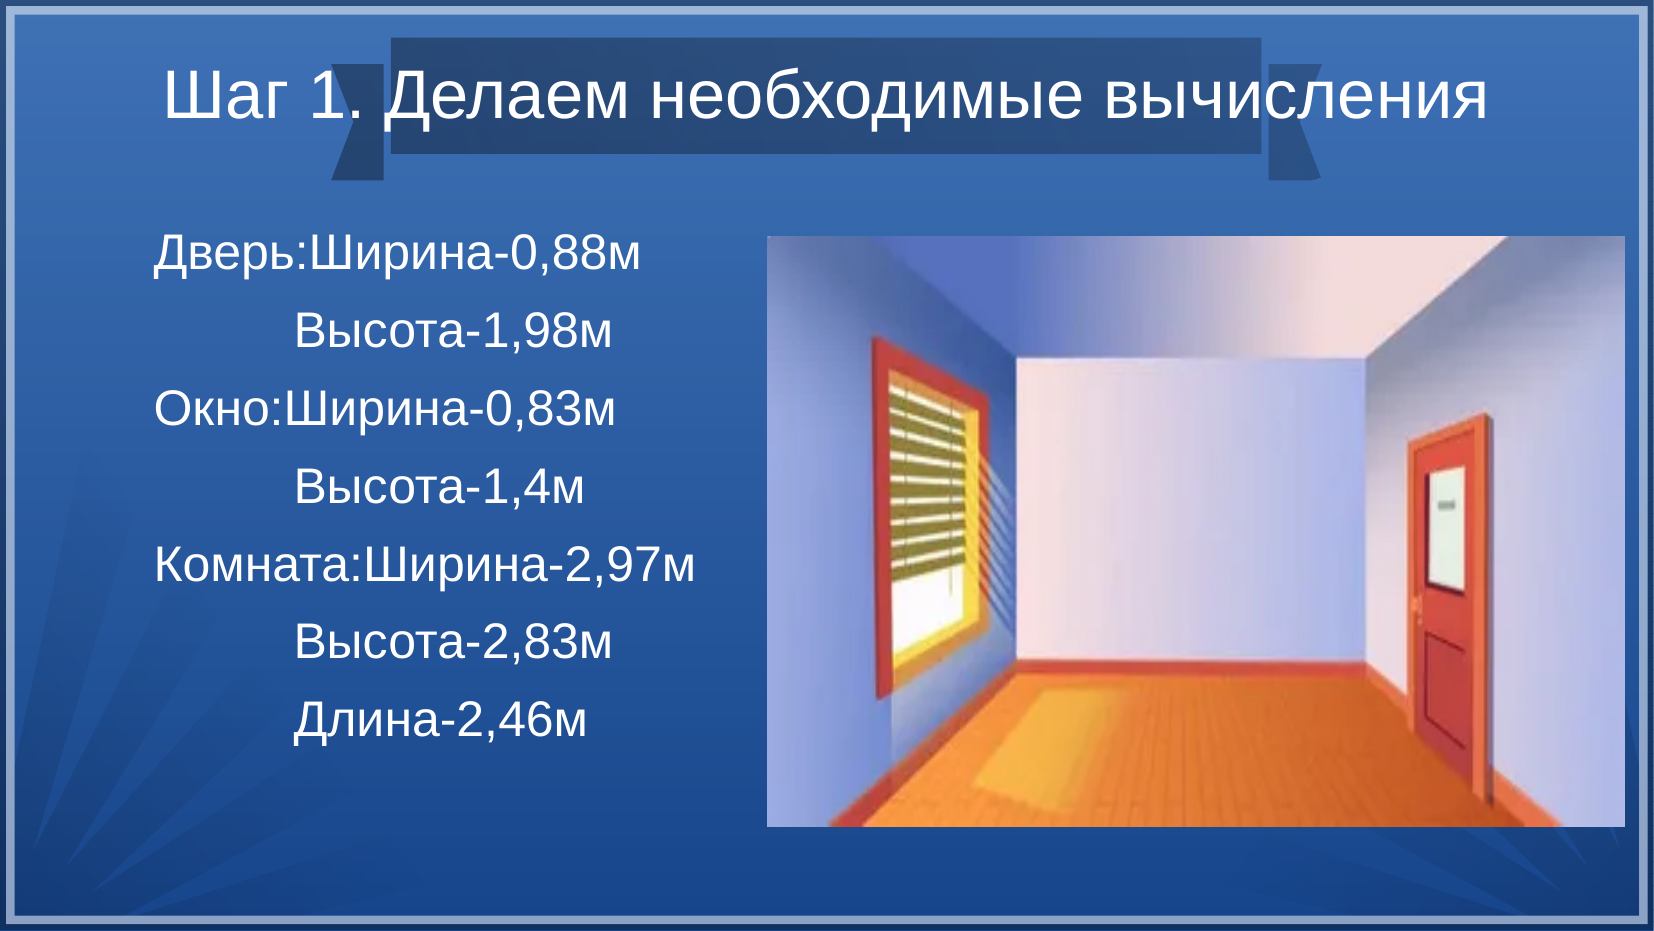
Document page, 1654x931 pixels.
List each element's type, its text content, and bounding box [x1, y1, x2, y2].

title Шаг 1. Делаем необходимые вычисления [0, 17, 1654, 172]
picture [767, 236, 1625, 827]
list Дверь:Ширина-0,88м Высота-1,98м Окно:Ширина-0,83м Высота-1,4м Комната:Ширина-2,97м Высота-2,83м Длина-2,46м [82, 224, 1571, 848]
